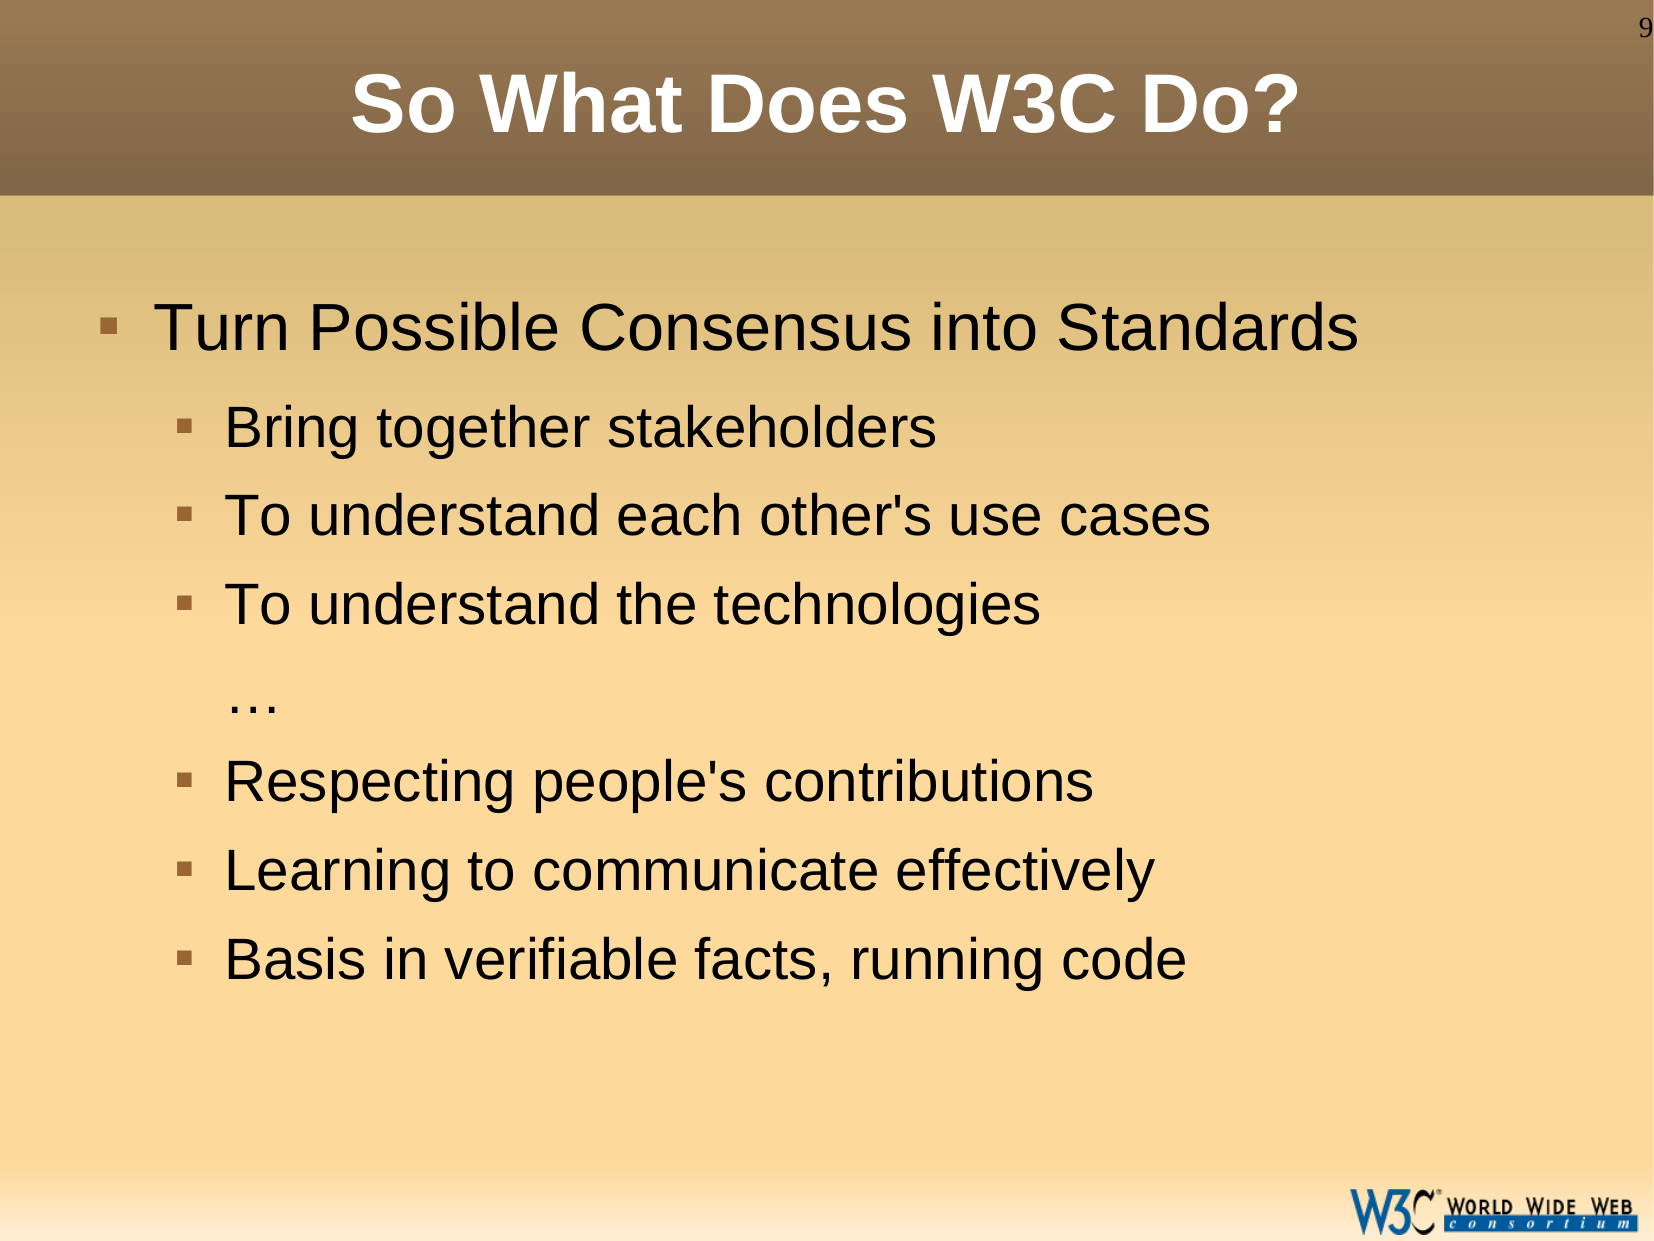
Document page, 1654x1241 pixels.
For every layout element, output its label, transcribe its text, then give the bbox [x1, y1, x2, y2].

picture [0, 208, 1654, 1241]
list Turn Possible Consensus into Standards Bring together stakeholders To understand each other's use cases To understand the technologies … Respecting people's contributions Learning to communicate effectively Basis in verifiable facts, running code [82, 290, 1571, 1109]
title So What Does W3C Do? [0, 0, 1654, 208]
